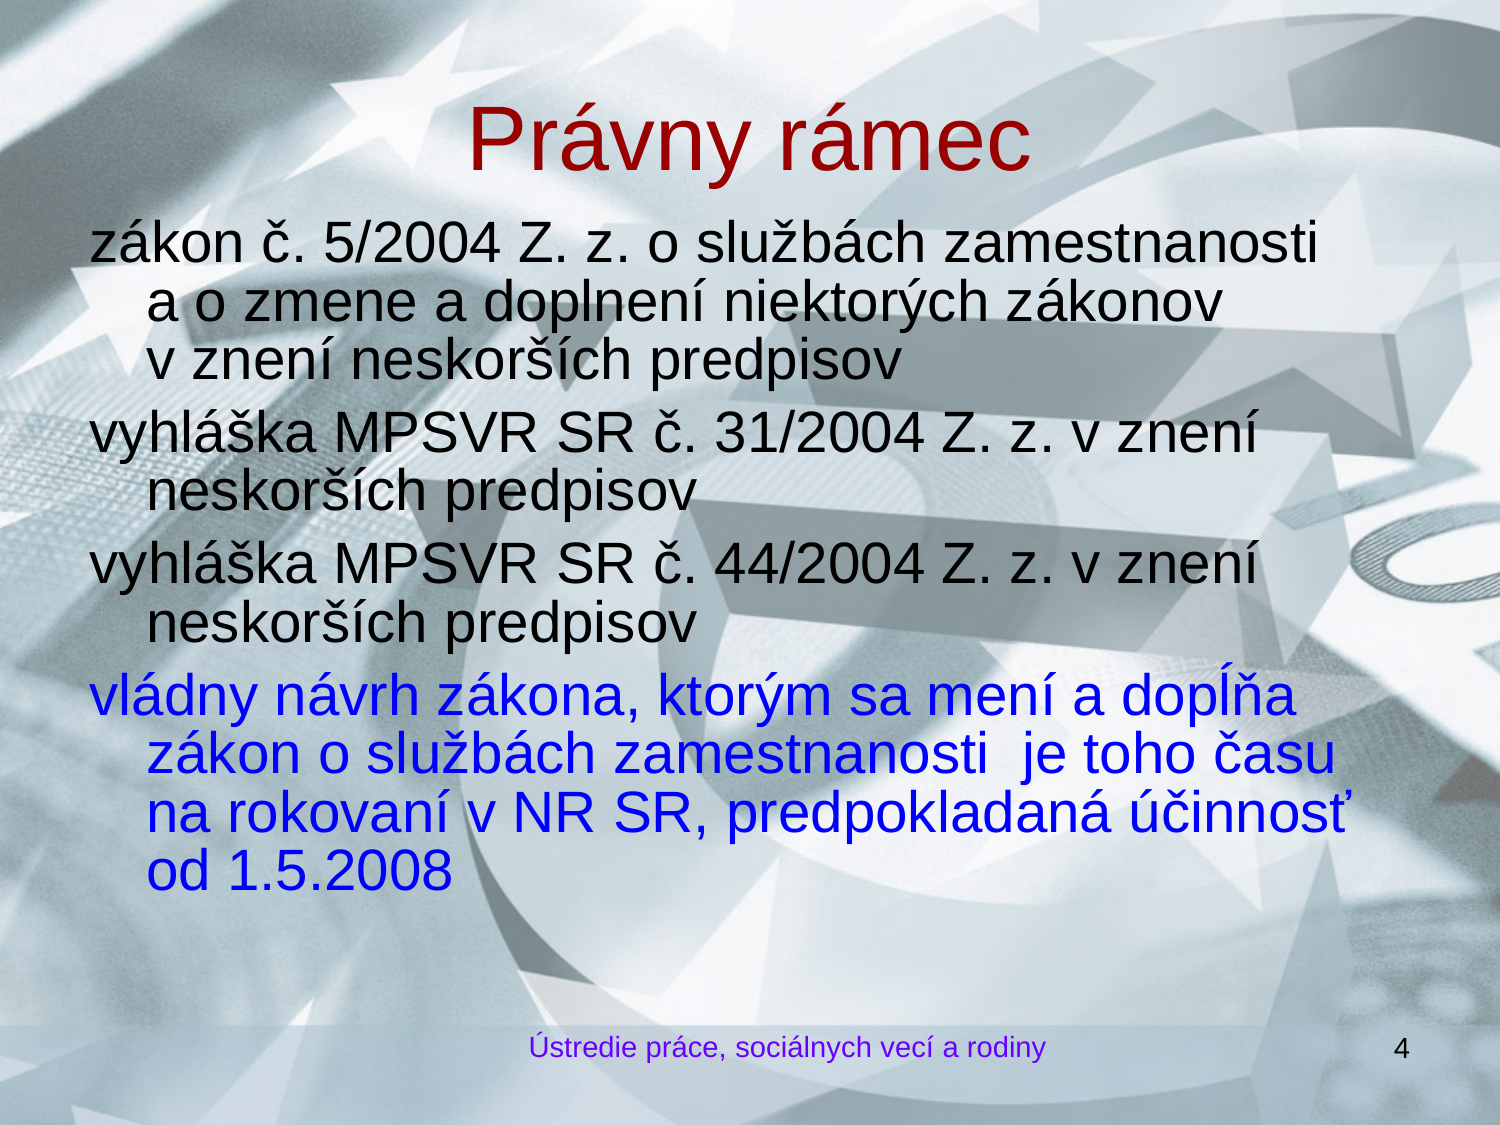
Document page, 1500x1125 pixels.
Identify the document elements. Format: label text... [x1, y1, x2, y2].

list zákon č. 5/2004 Z. z. o službách zamestnanosti a o zmene a doplnení niektorých zákonov v znení neskorších predpisov vyhláška MPSVR SR č. 31/2004 Z. z. v znení neskorších predpisov vyhláška MPSVR SR č. 44/2004 Z. z. v znení neskorších predpisov vládny návrh zákona, ktorým sa mení a dopĺňa zákon o službách zamestnanosti je toho času na rokovaní v NR SR, predpokladaná účinnosť od 1.5.2008 [75, 208, 1426, 1006]
title Právny rámec [75, 45, 1426, 208]
picture [0, 0, 1500, 1125]
